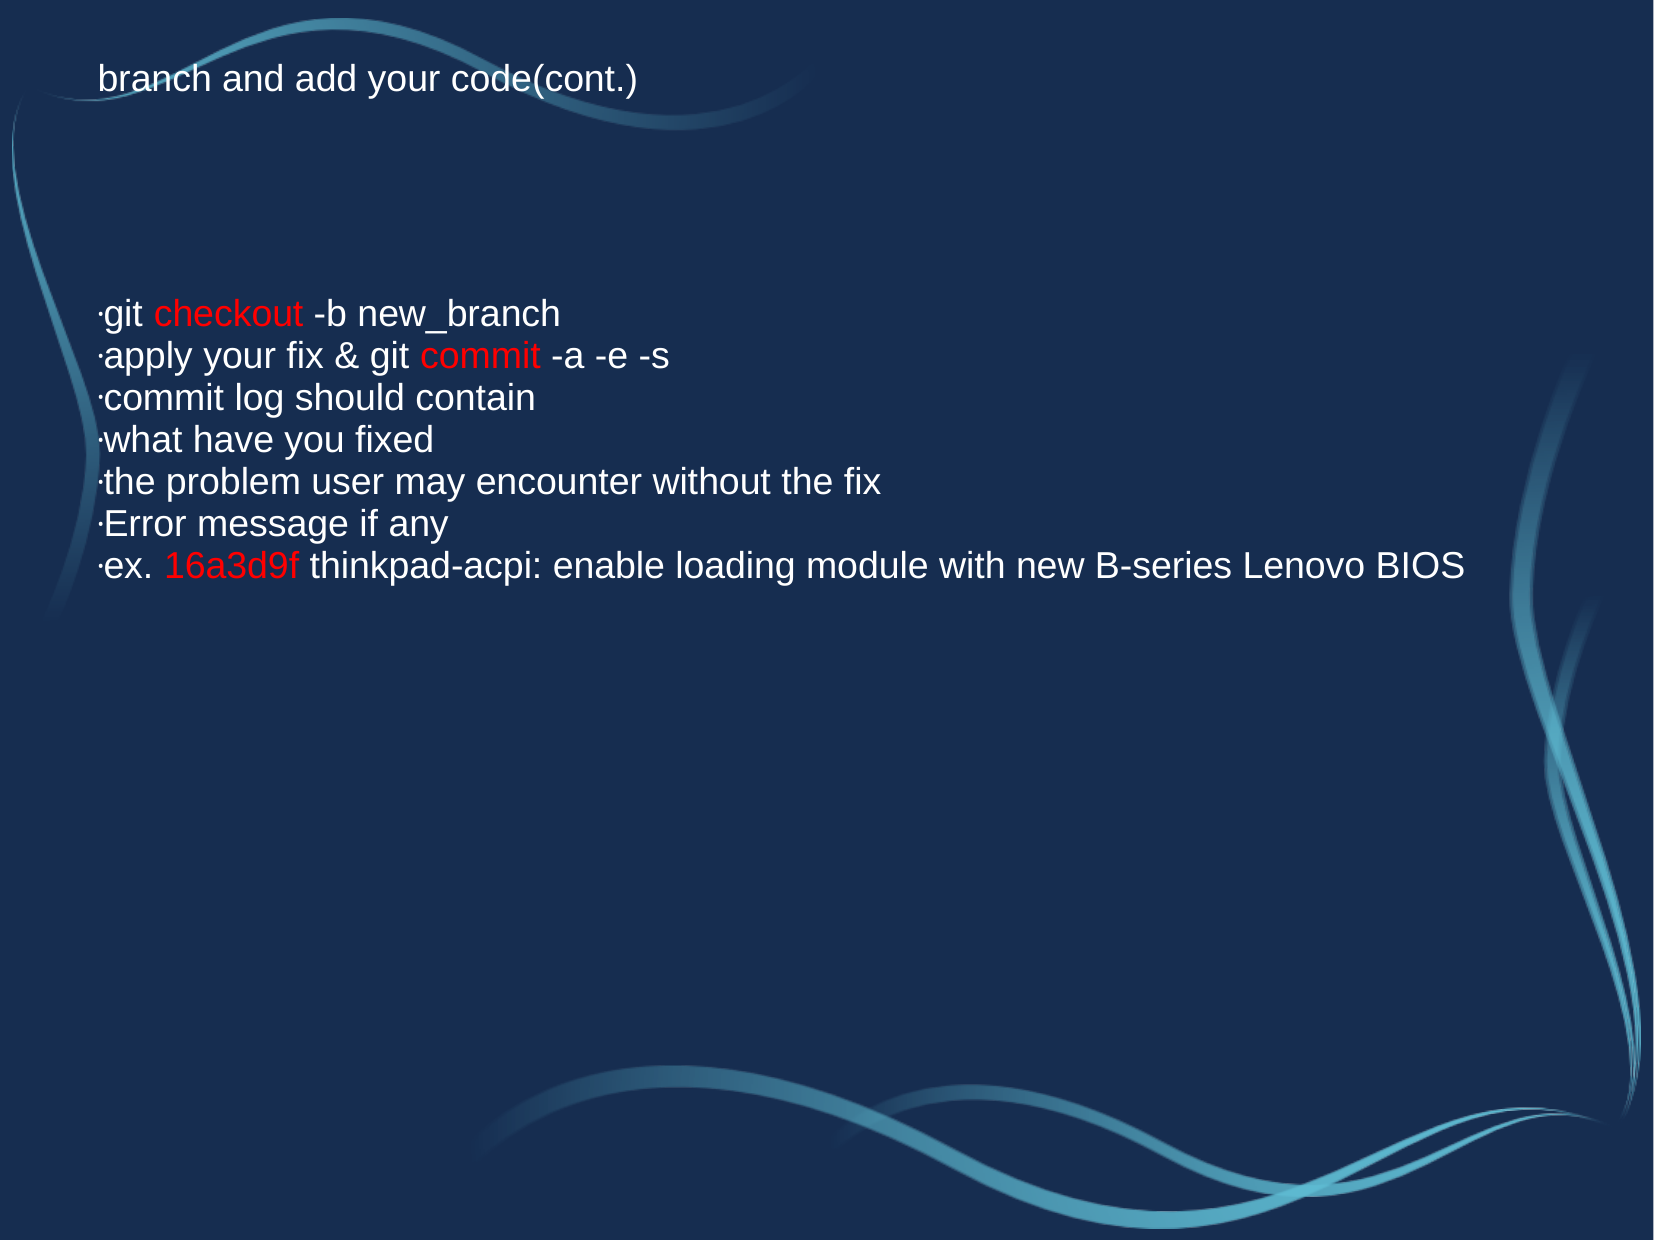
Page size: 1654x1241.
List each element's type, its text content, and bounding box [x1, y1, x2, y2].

title branch and add your code(cont.) [82, 49, 1571, 249]
picture [460, 346, 1641, 1229]
list git checkout -b new_branch apply your fix & git commit -a -e -s commit log should contain what have you fixed the problem user may encounter without the fix Error message if any ex. 16a3d9f thinkpad-acpi: enable loading module with new B-series Lenovo BIOS [82, 285, 1571, 1191]
picture [12, 18, 822, 625]
